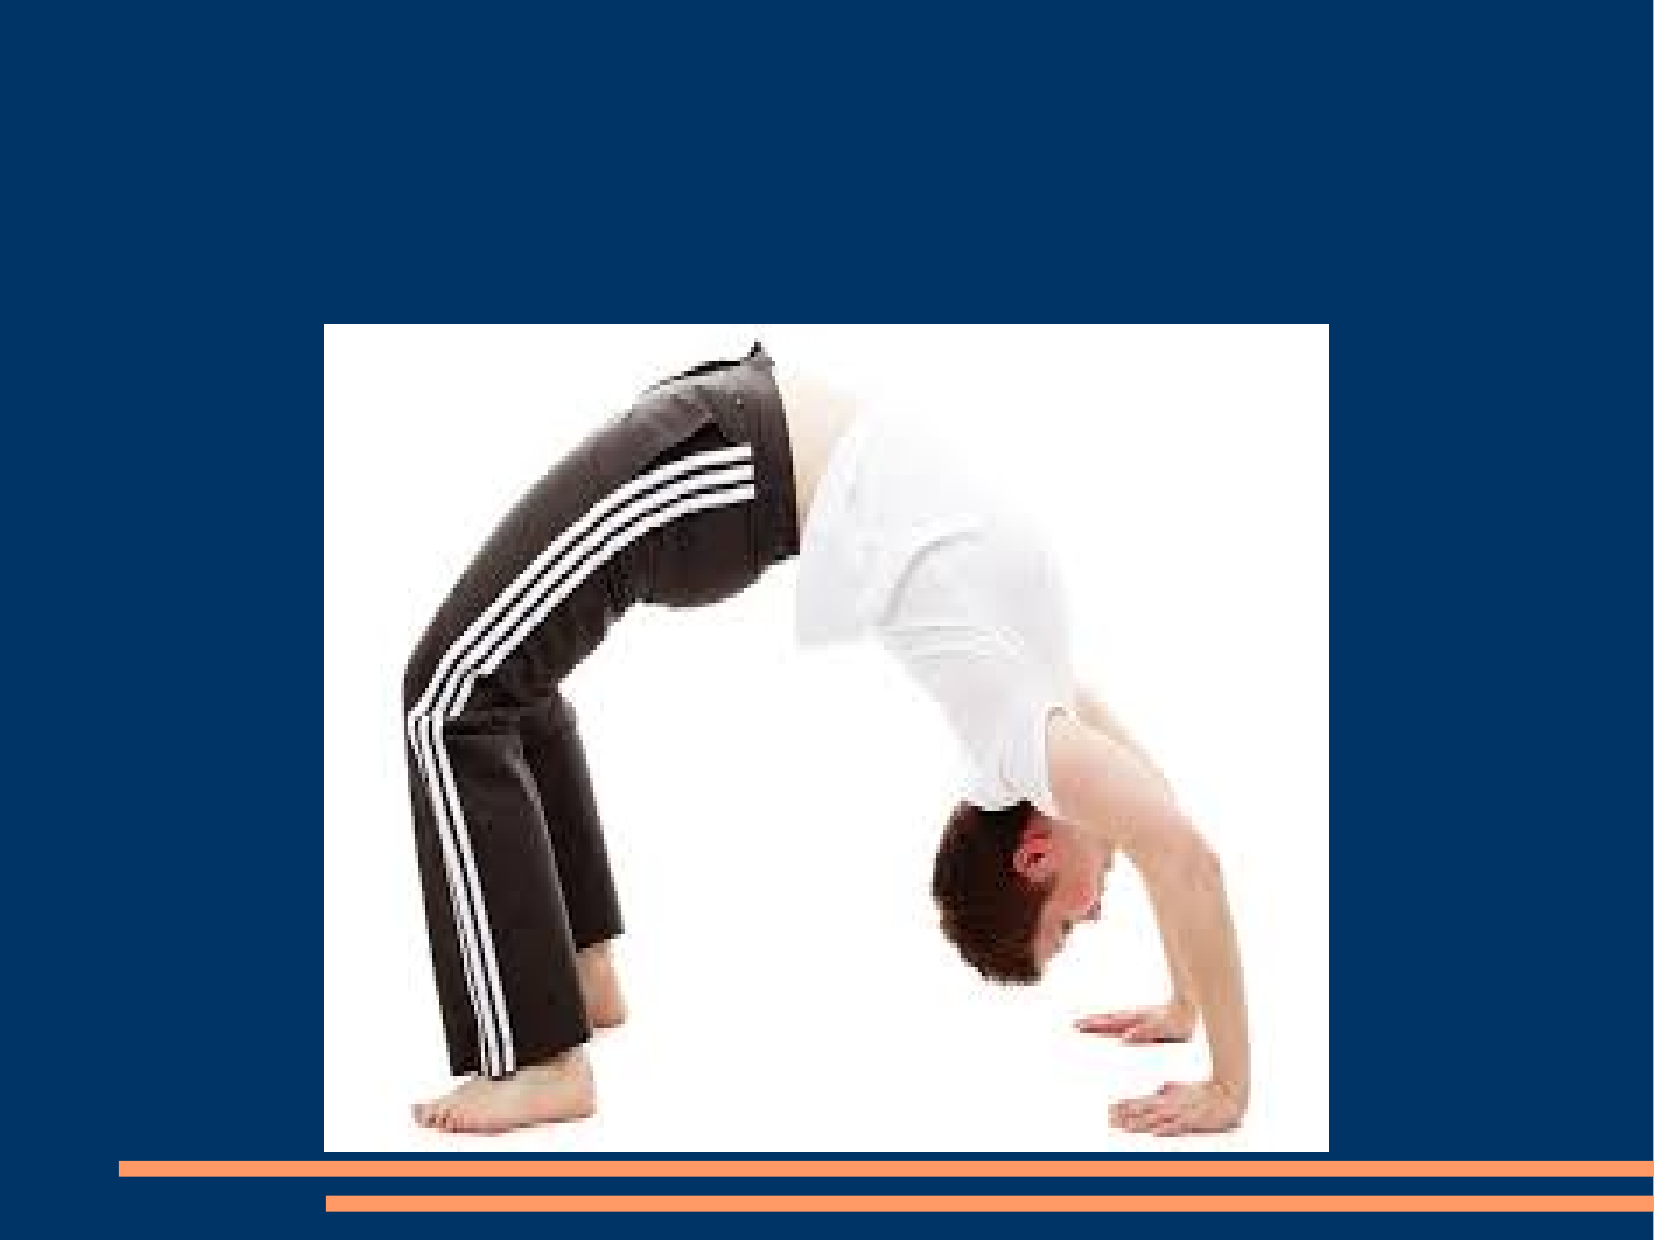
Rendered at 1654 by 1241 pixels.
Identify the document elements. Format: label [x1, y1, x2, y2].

picture [324, 324, 1329, 1152]
